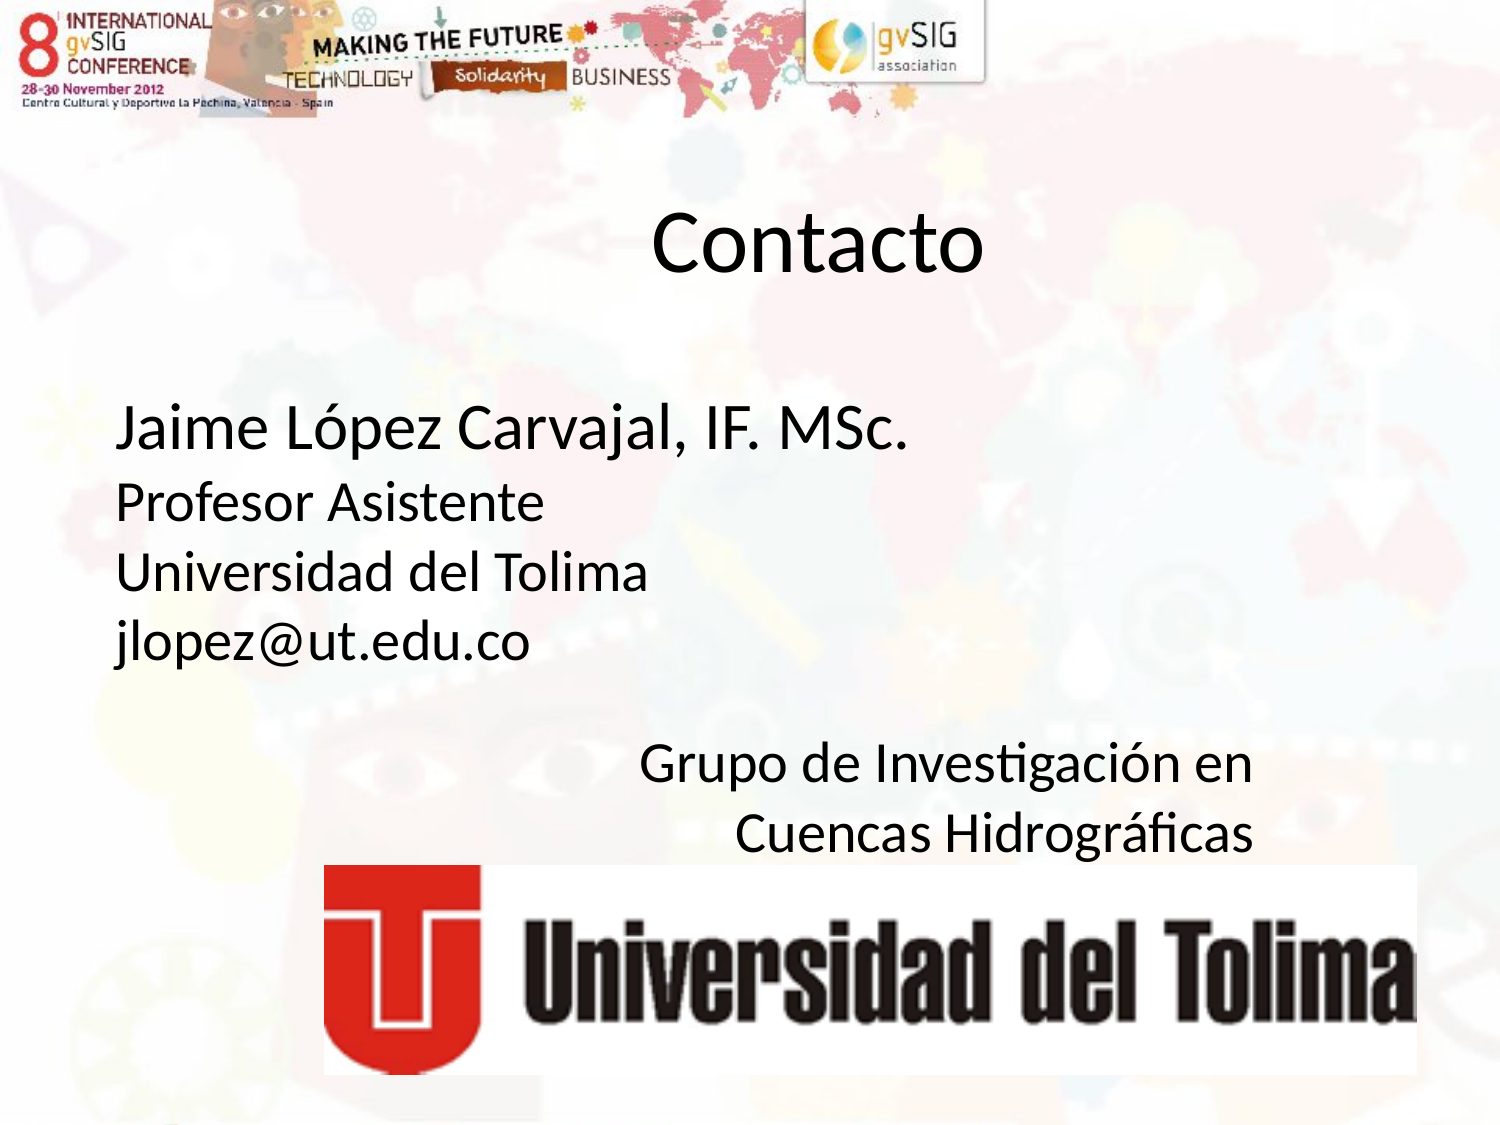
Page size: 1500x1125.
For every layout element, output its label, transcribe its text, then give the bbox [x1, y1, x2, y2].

title Contacto [144, 142, 1495, 330]
text_box Grupo de Investigación en Cuencas Hidrográficas [624, 716, 1417, 874]
picture [0, 0, 1500, 1125]
list Jaime López Carvajal, IF. MSc. Profesor Asistente Universidad del Tolima jlopez@ut.edu.co [100, 375, 1403, 866]
